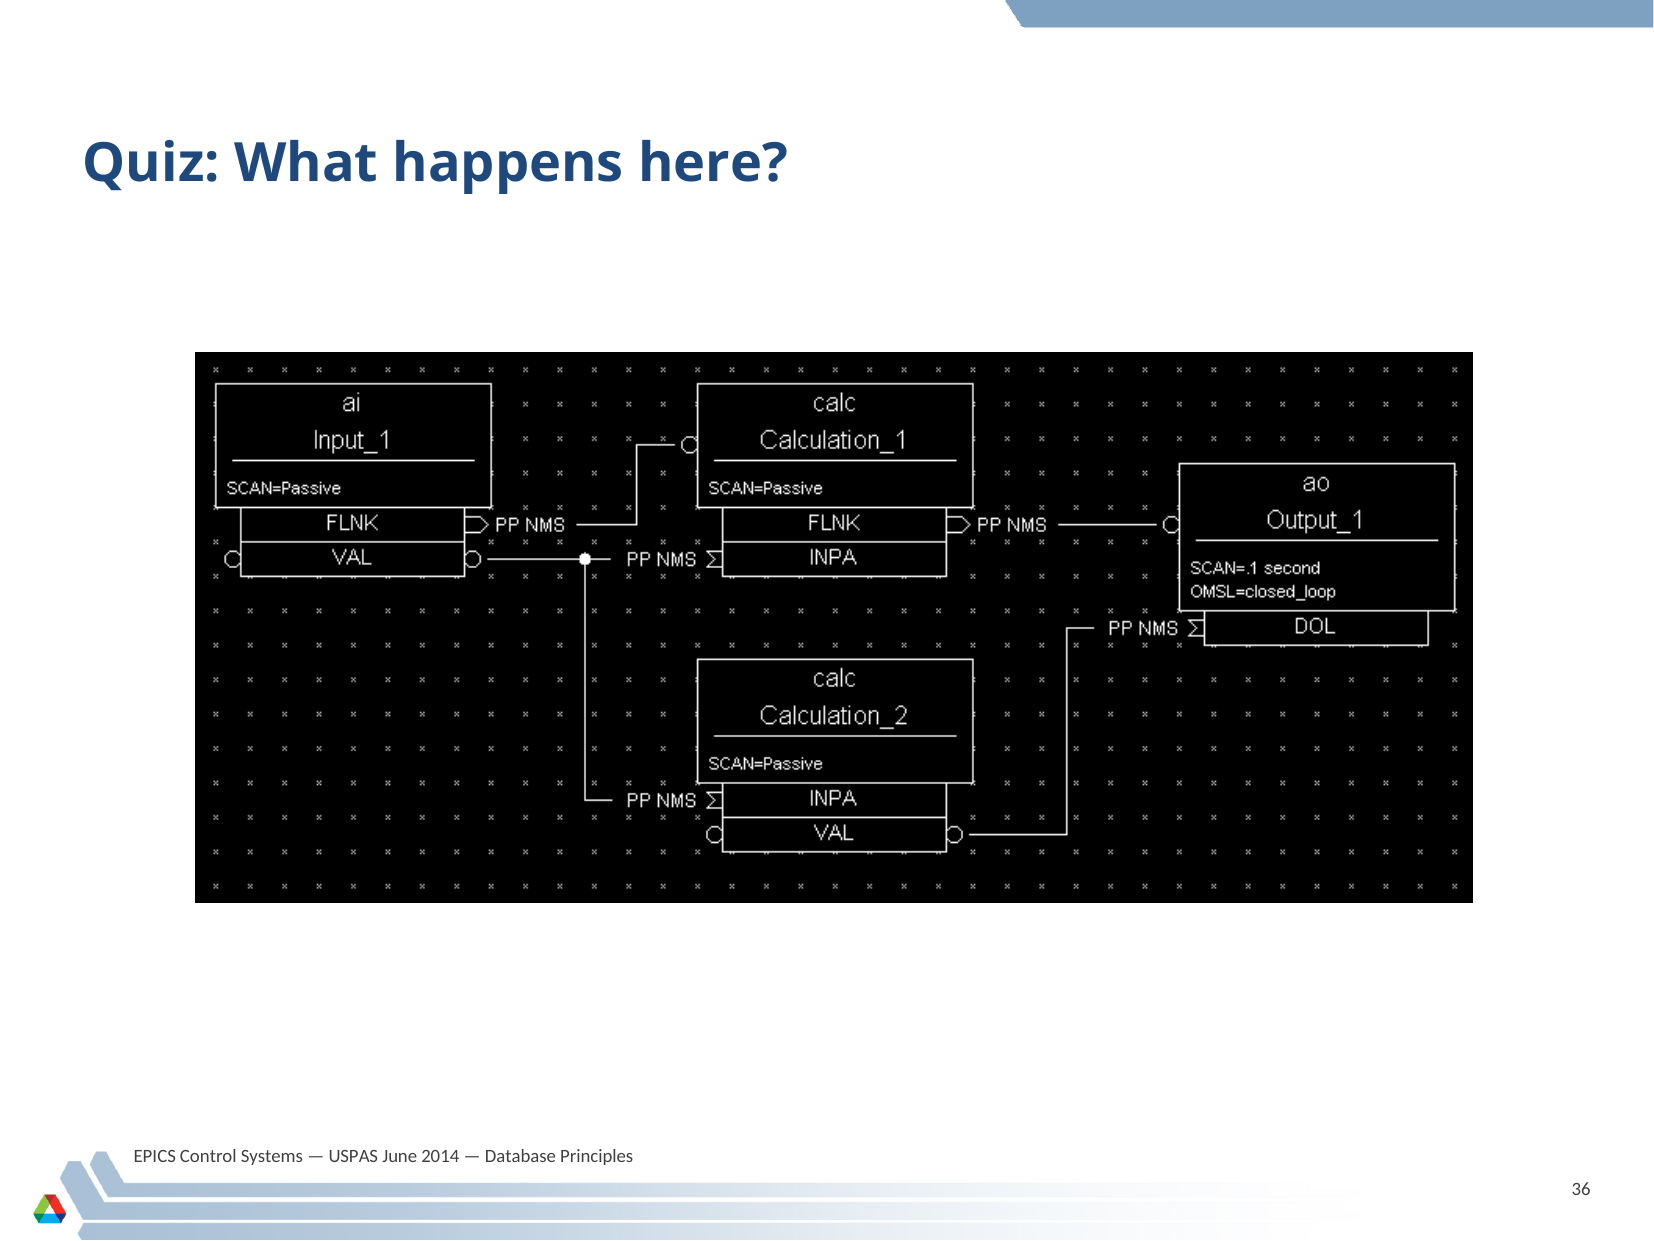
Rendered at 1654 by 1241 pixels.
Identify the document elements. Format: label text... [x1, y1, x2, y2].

picture [195, 352, 1473, 903]
title Quiz: What happens here? [82, 128, 1571, 192]
picture [0, 0, 1654, 29]
picture [0, 1143, 1654, 1240]
